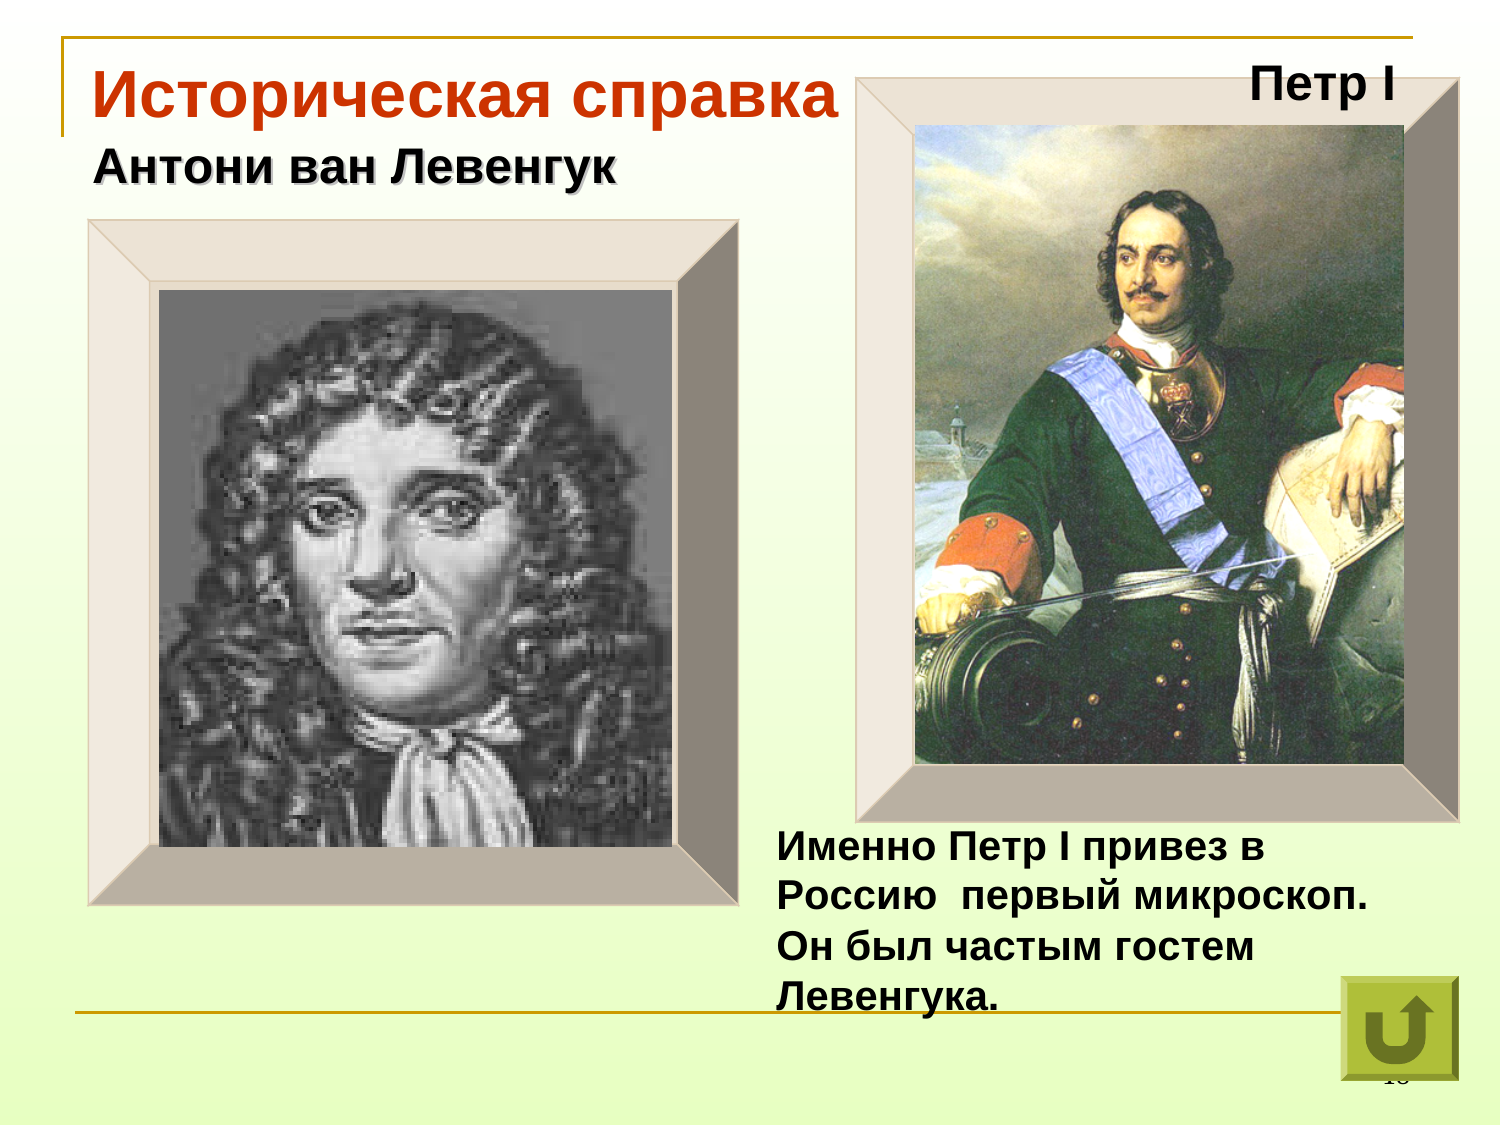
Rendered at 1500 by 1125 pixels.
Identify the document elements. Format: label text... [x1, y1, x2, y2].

text_box Антони ван Левенгук [77, 125, 631, 201]
picture [159, 290, 672, 847]
text_box Петр I [1234, 42, 1411, 119]
text_box Именно Петр I привез в Россию первый микроскоп. Он был частым гостем Левенгука. [761, 810, 1412, 1027]
text_box [870, 78, 1459, 823]
text_box Историческая справка [76, 42, 854, 139]
picture [915, 125, 1404, 764]
text_box [1342, 976, 1459, 1081]
text_box [89, 220, 739, 906]
